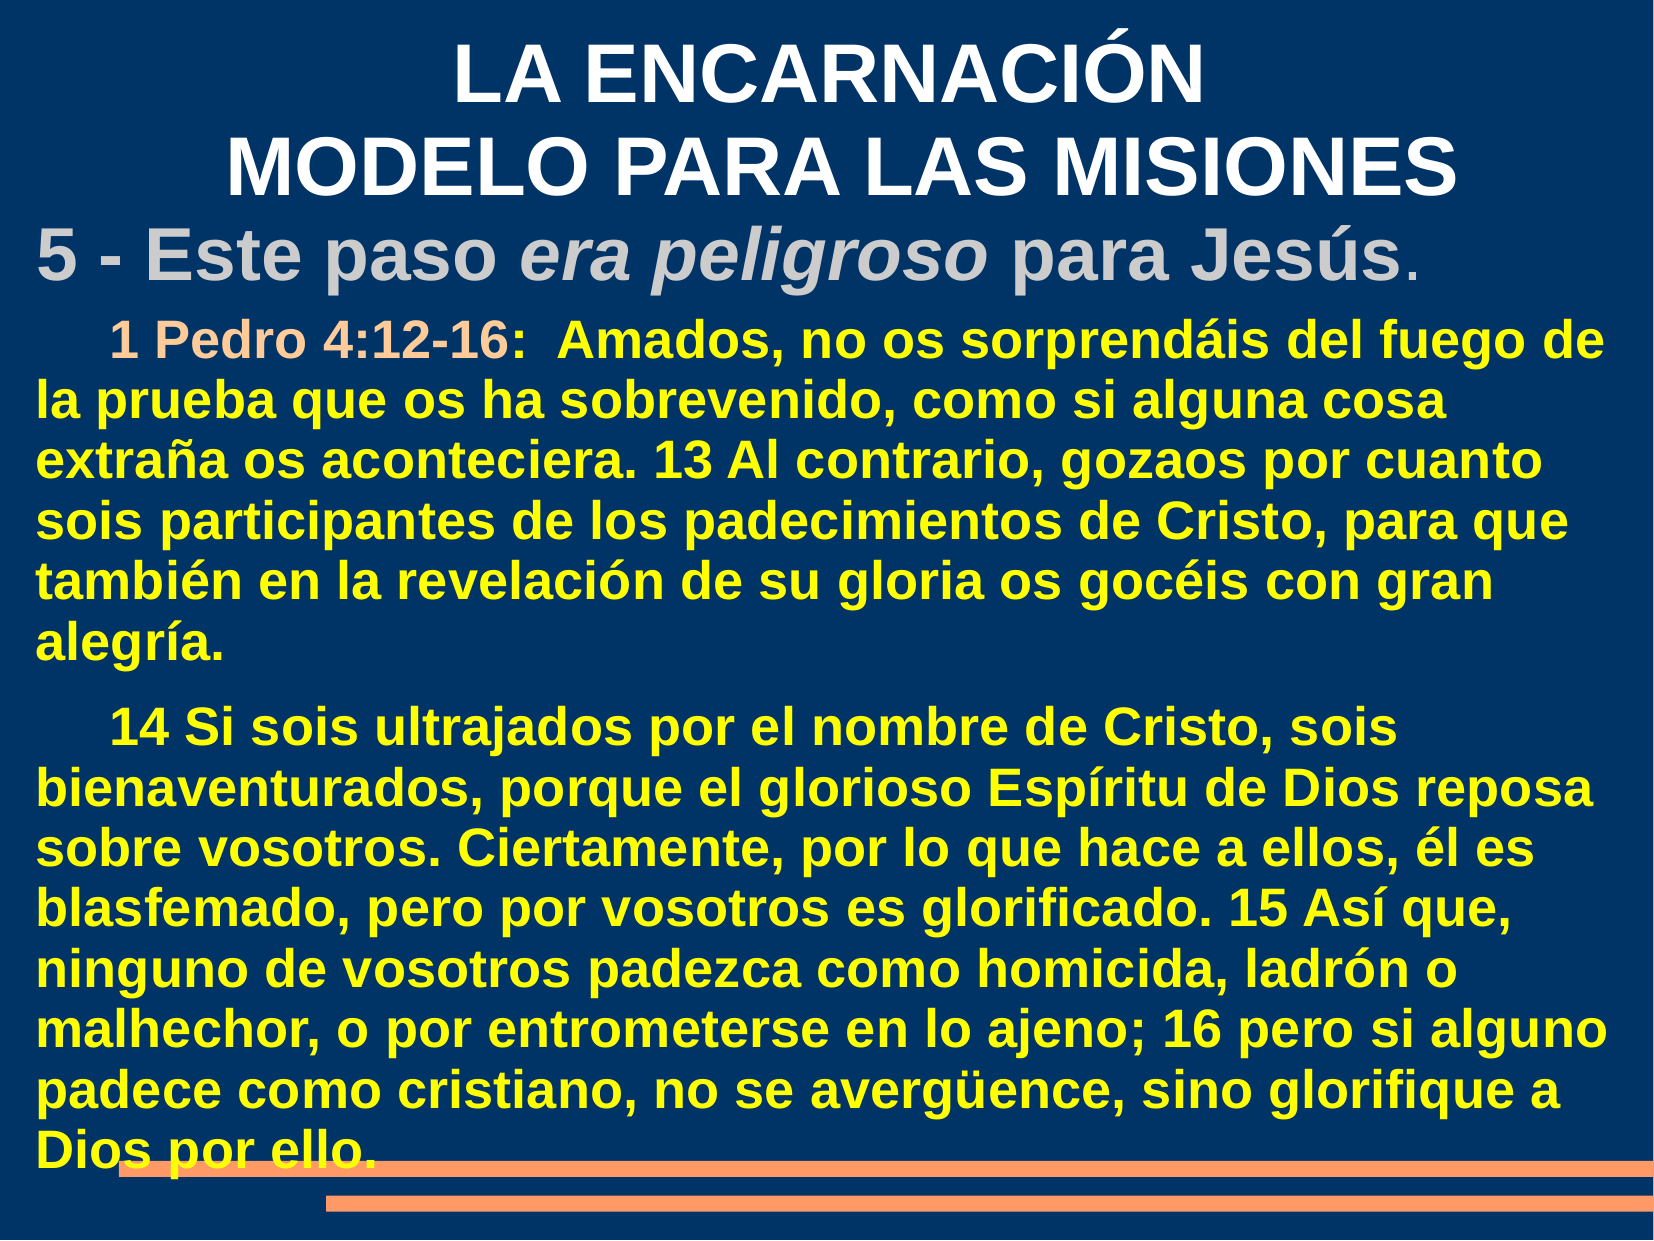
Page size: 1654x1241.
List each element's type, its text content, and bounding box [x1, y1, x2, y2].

title LA ENCARNACIÓN MODELO PARA LAS MISIONES [23, 0, 1619, 237]
subtitle 5 - Este paso era peligroso para Jesús. 1 Pedro 4:12-16: Amados, no os sorprendáis del fuego de la prueba que os ha sobrevenido, como si alguna cosa extraña os aconteciera. 13 Al contrario, gozaos por cuanto sois participantes de los padecimientos de Cristo, para que también en la revelación de su gloria os gocéis con gran alegría. 14 Si sois ultrajados por el nombre de Cristo, sois bienaventurados, porque el glorioso Espíritu de Dios reposa sobre vosotros. Ciertamente, por lo que hace a ellos, él es blasfemado, pero por vosotros es glorificado. 15 Así que, ninguno de vosotros padezca como homicida, ladrón o malhechor, o por entrometerse en lo ajeno; 16 pero si alguno padece como cristiano, no se avergüence, sino glorifique a Dios por ello. [35, 208, 1630, 1169]
